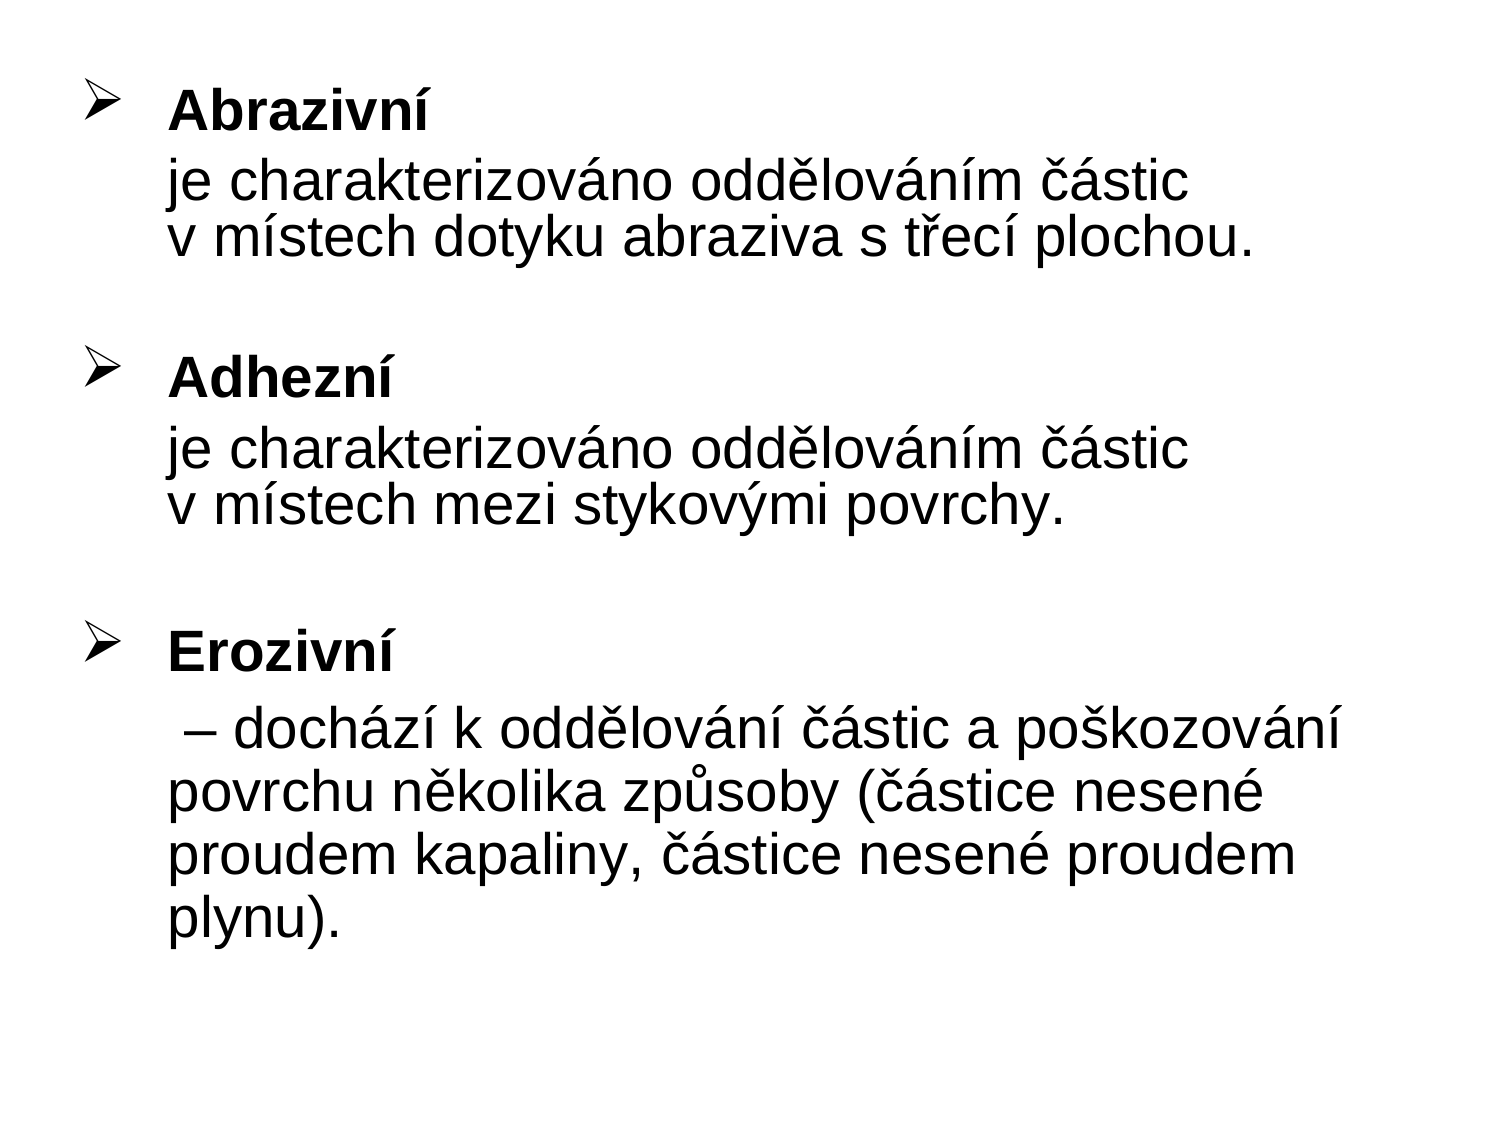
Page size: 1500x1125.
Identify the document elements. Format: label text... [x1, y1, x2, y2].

list Abrazivní je charakterizováno oddělováním částic v místech dotyku abraziva s třecí plochou. Adhezní je charakterizováno oddělováním částic v místech mezi stykovými povrchy. Erozivní – dochází k oddělování částic a poškozování povrchu několika způsoby (částice nesené proudem kapaliny, částice nesené proudem plynu). [64, 78, 1412, 1125]
